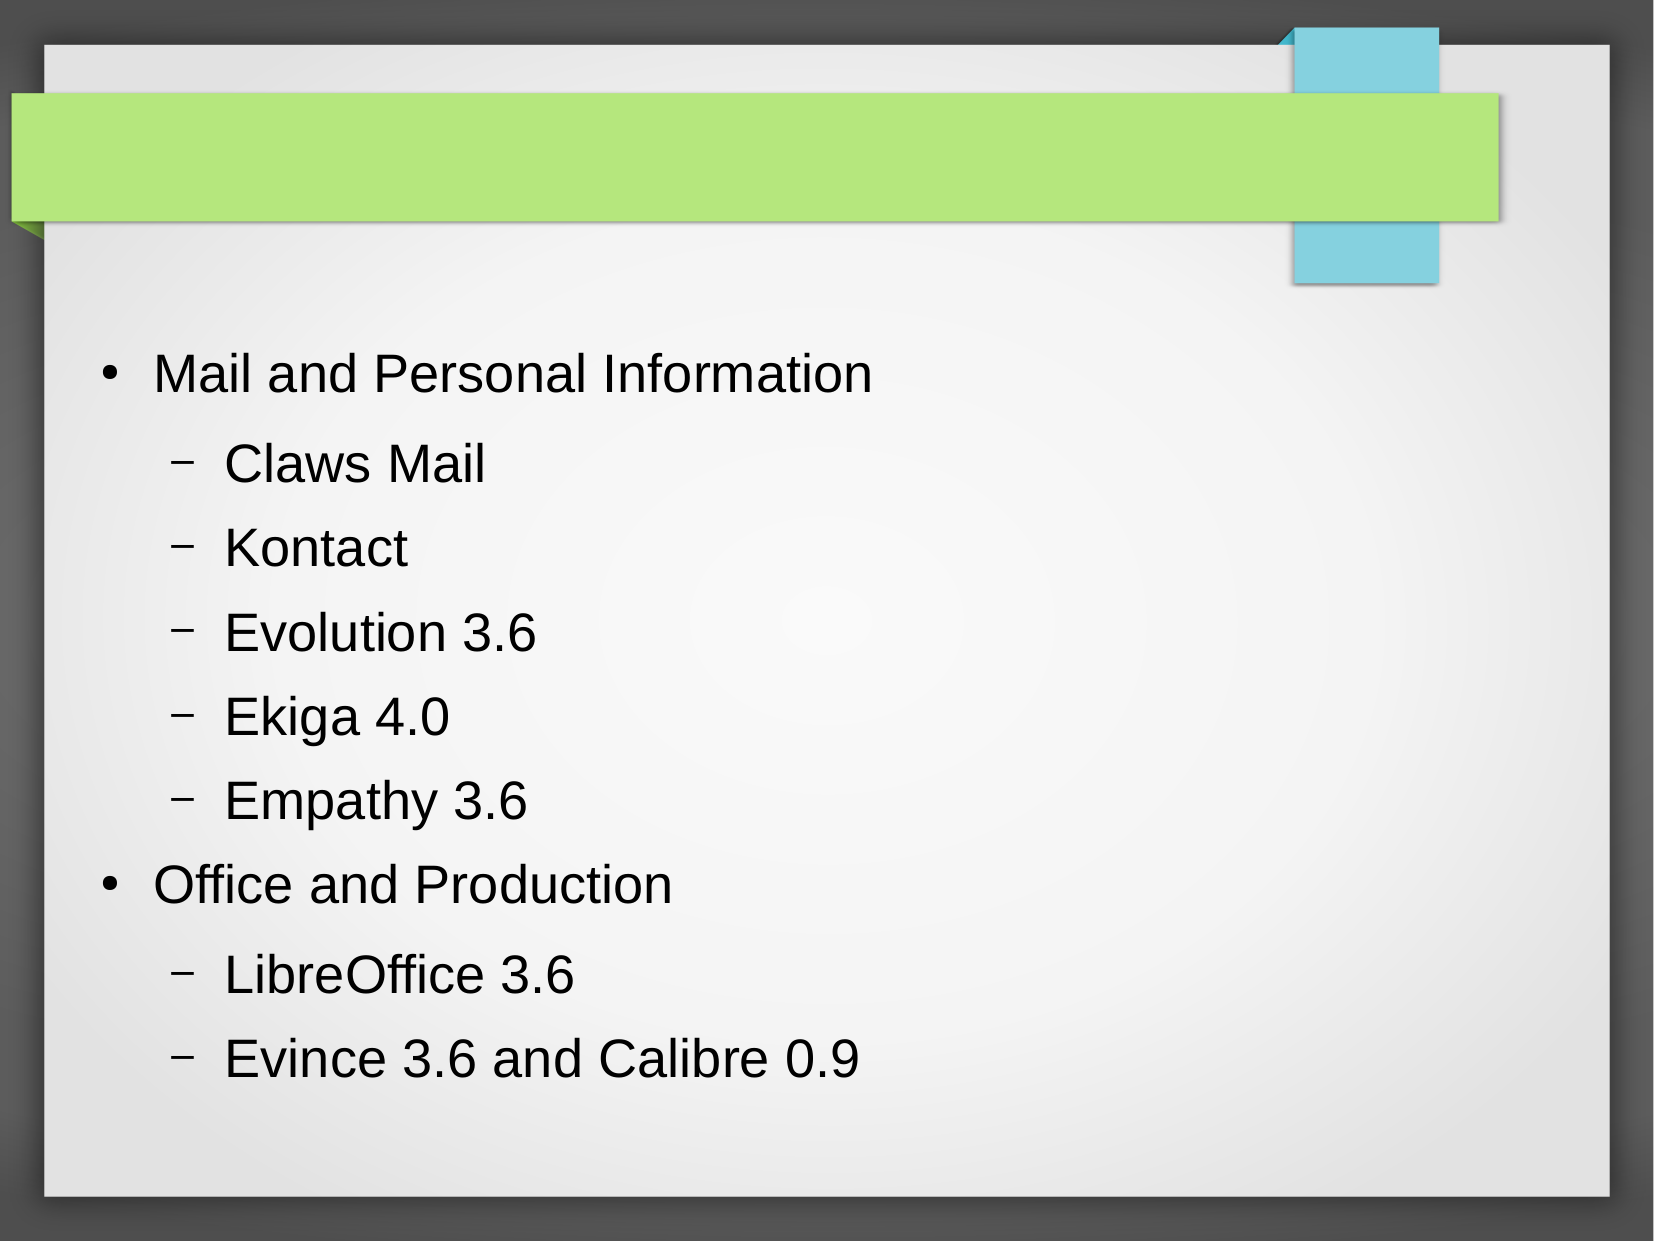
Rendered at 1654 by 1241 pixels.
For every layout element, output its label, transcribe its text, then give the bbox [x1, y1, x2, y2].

list Mail and Personal Information Claws Mail Kontact Evolution 3.6 Ekiga 4.0 Empathy 3.6 Office and Production LibreOffice 3.6 Evince 3.6 and Calibre 0.9 [82, 343, 1538, 1186]
picture [0, 0, 1654, 1241]
